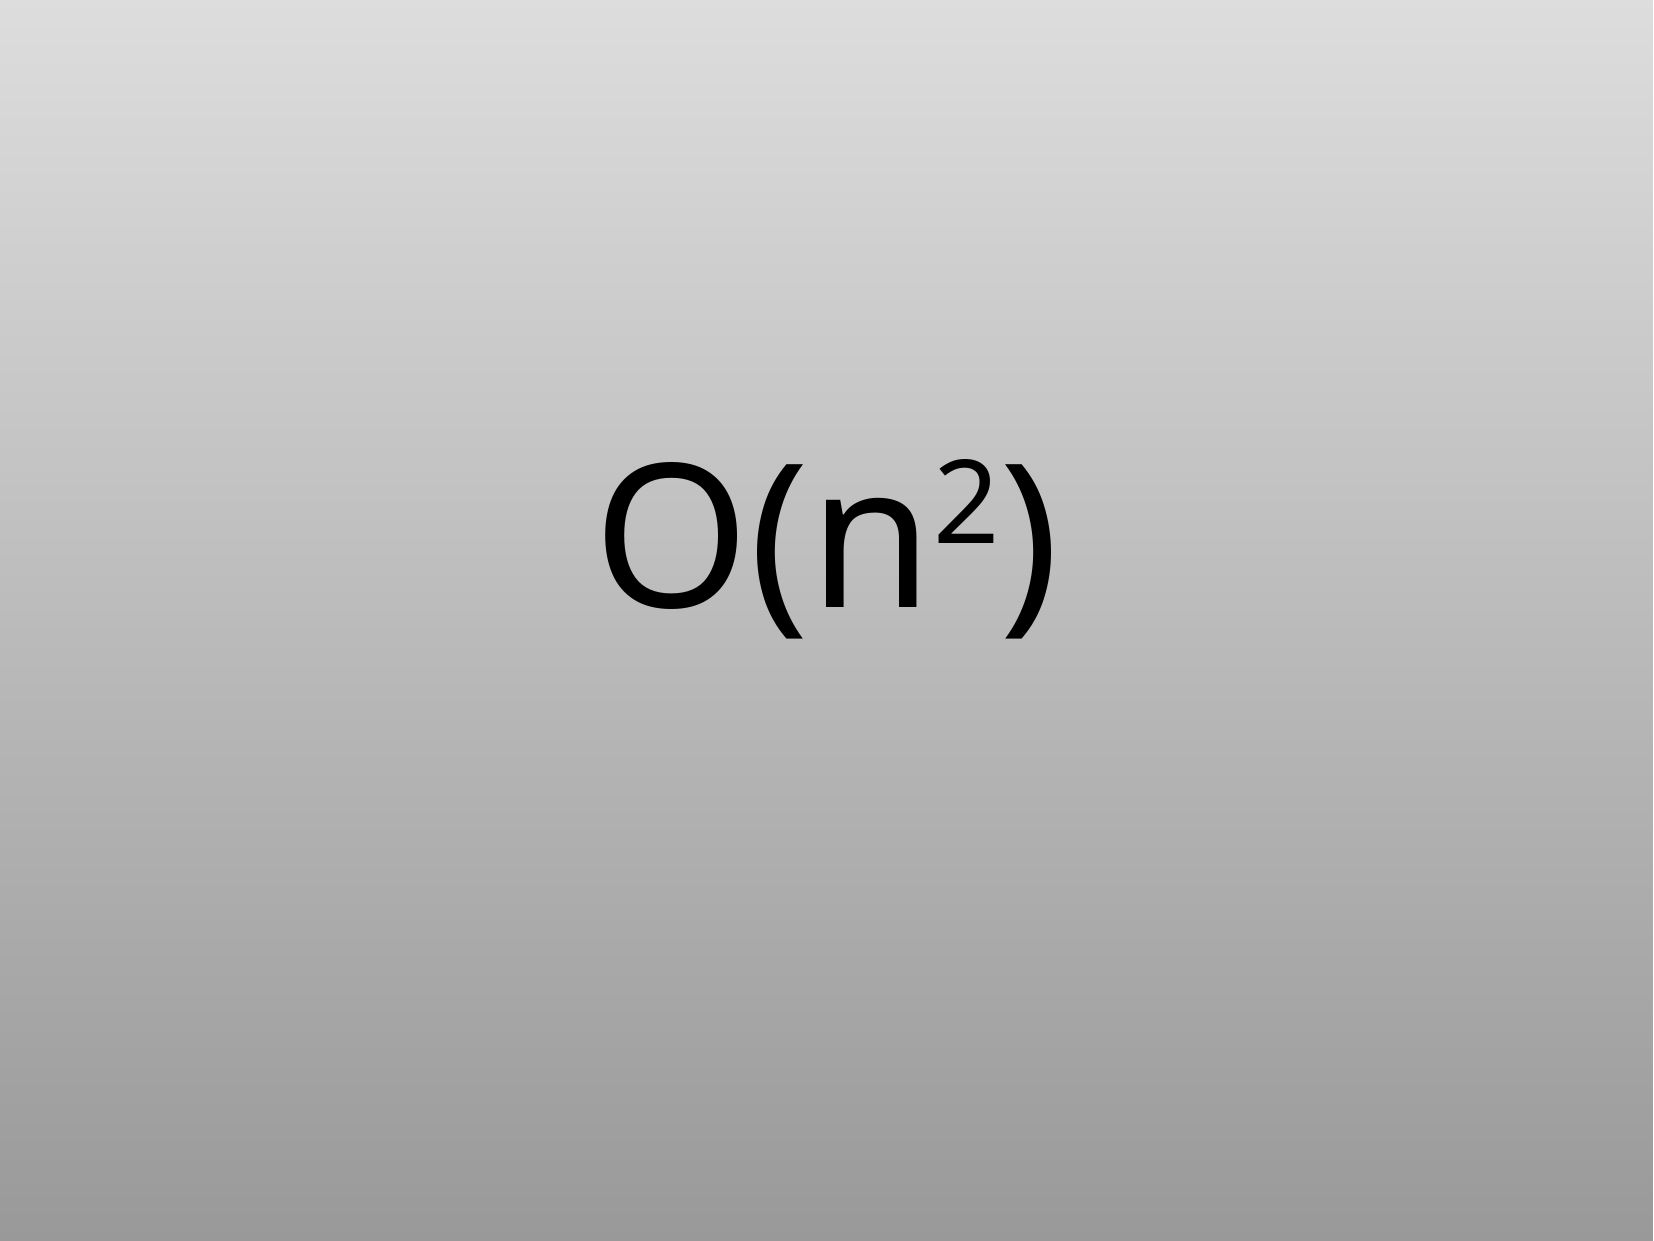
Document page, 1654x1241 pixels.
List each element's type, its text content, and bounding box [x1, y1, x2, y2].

subtitle O(n2) [82, 49, 1571, 1010]
